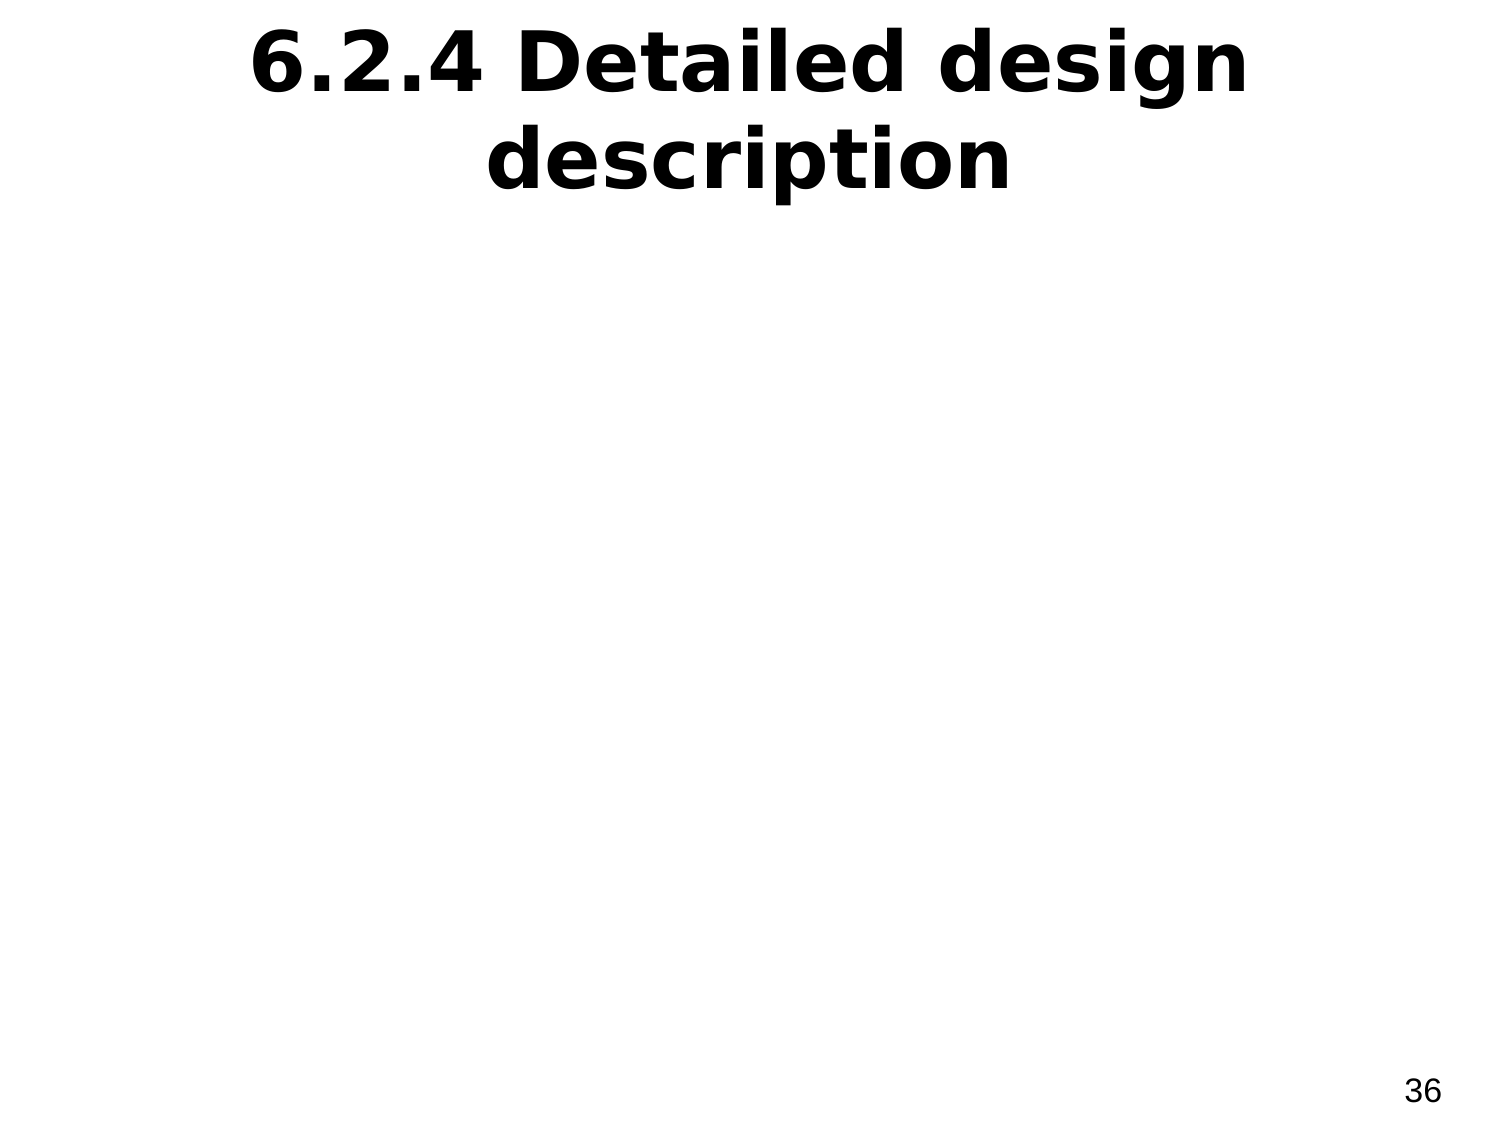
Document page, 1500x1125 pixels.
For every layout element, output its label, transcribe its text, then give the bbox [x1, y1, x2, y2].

title 6.2.4 Detailed design description [75, 13, 1425, 208]
